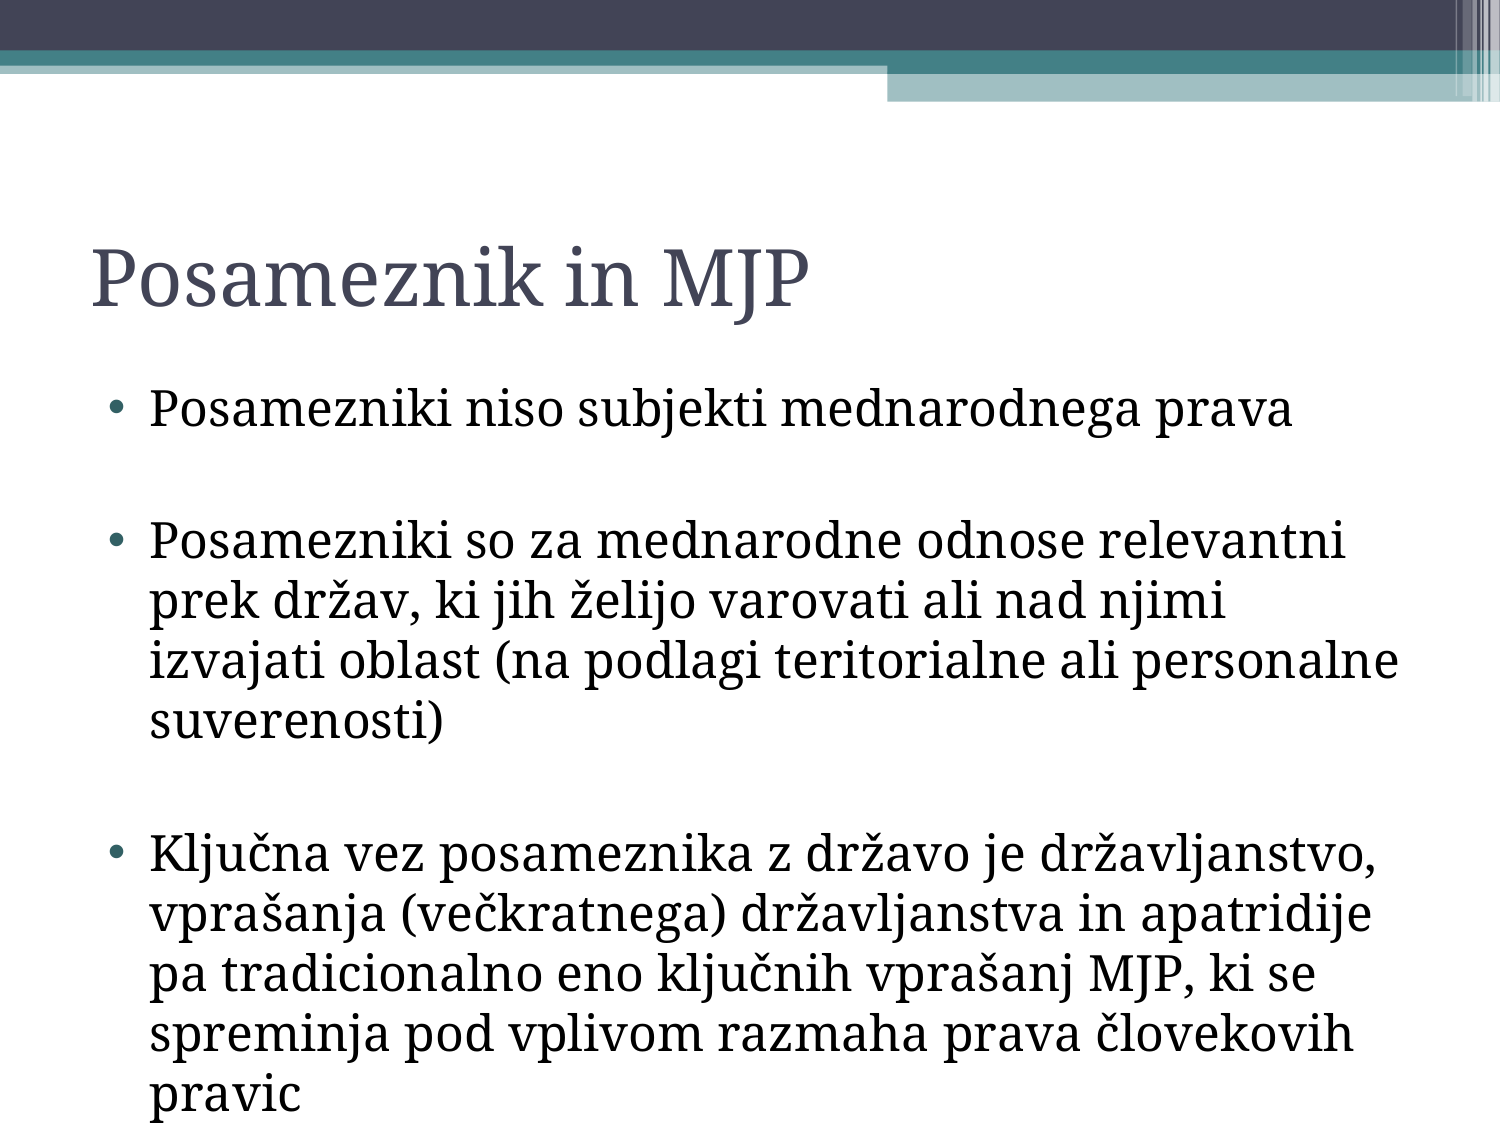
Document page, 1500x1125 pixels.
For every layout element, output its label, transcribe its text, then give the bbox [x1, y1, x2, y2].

title Posameznik in MJP [75, 187, 1426, 363]
list Posamezniki niso subjekti mednarodnega prava Posamezniki so za mednarodne odnose relevantni prek držav, ki jih želijo varovati ali nad njimi izvajati oblast (na podlagi teritorialne ali personalne suverenosti) Ključna vez posameznika z državo je državljanstvo, vprašanja (večkratnega) državljanstva in apatridije pa tradicionalno eno ključnih vprašanj MJP, ki se spreminja pod vplivom razmaha prava človekovih pravic [75, 369, 1426, 1079]
